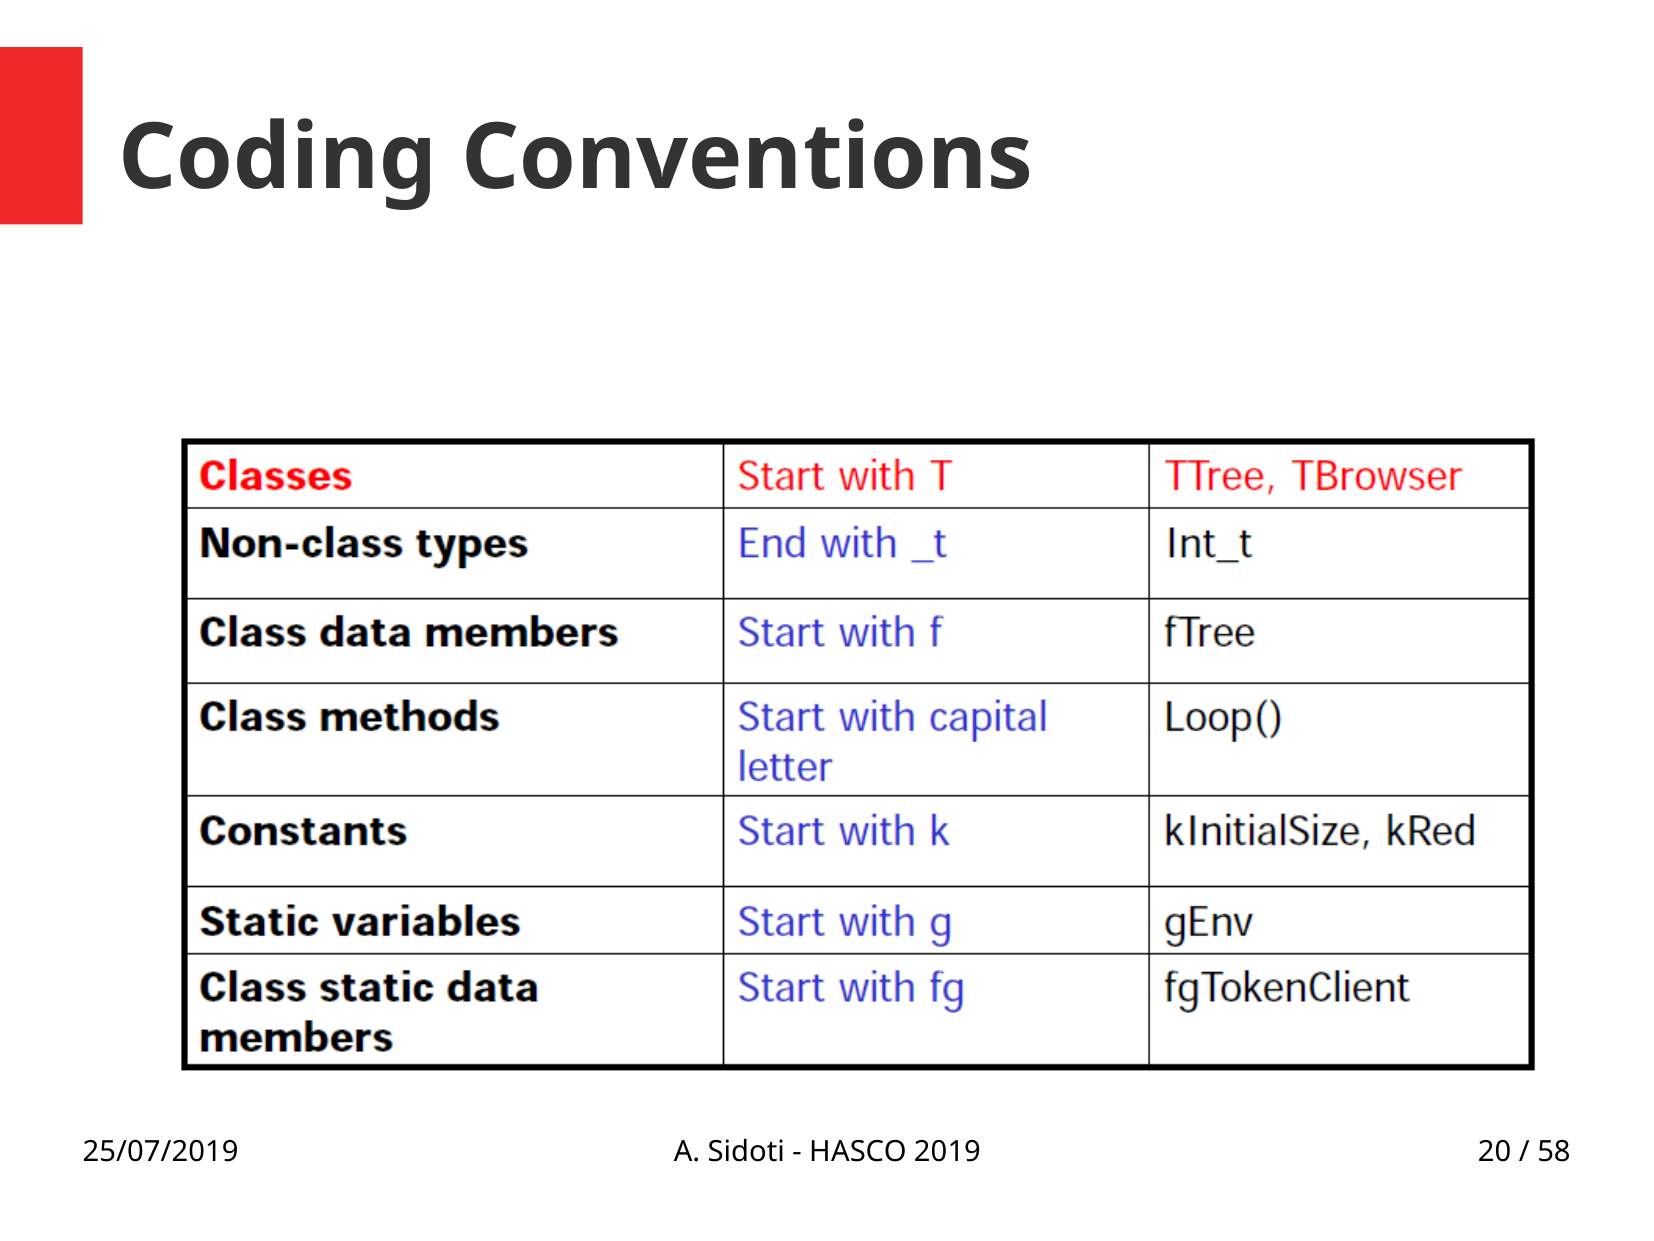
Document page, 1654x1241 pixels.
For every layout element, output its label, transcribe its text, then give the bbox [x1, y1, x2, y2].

title Coding Conventions [118, 49, 1571, 257]
picture [166, 423, 1546, 1081]
